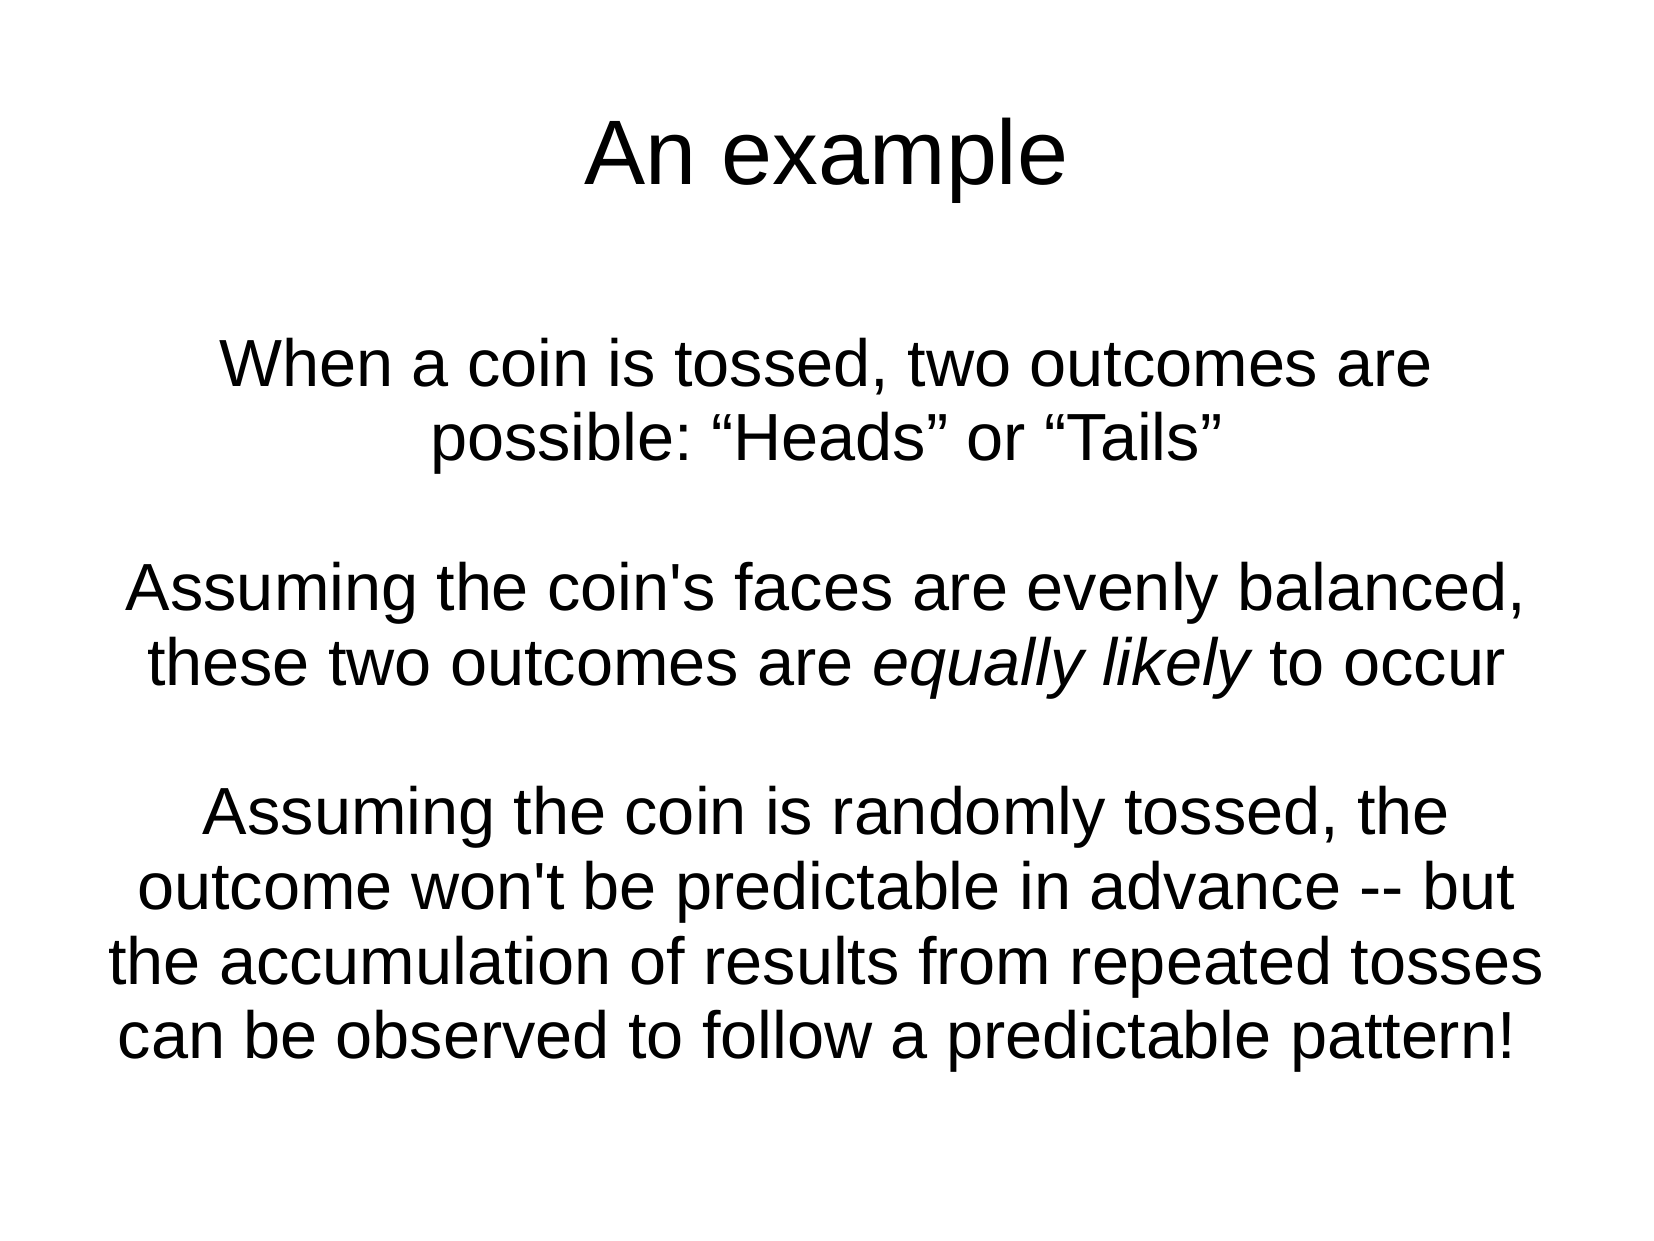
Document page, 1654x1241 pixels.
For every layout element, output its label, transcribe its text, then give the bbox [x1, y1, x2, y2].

title An example [82, 56, 1571, 250]
subtitle When a coin is tossed, two outcomes are possible: “Heads” or “Tails” Assuming the coin's faces are evenly balanced, these two outcomes are equally likely to occur Assuming the coin is randomly tossed, the outcome won't be predictable in advance -- but the accumulation of results from repeated tosses can be observed to follow a predictable pattern! [82, 290, 1571, 1109]
